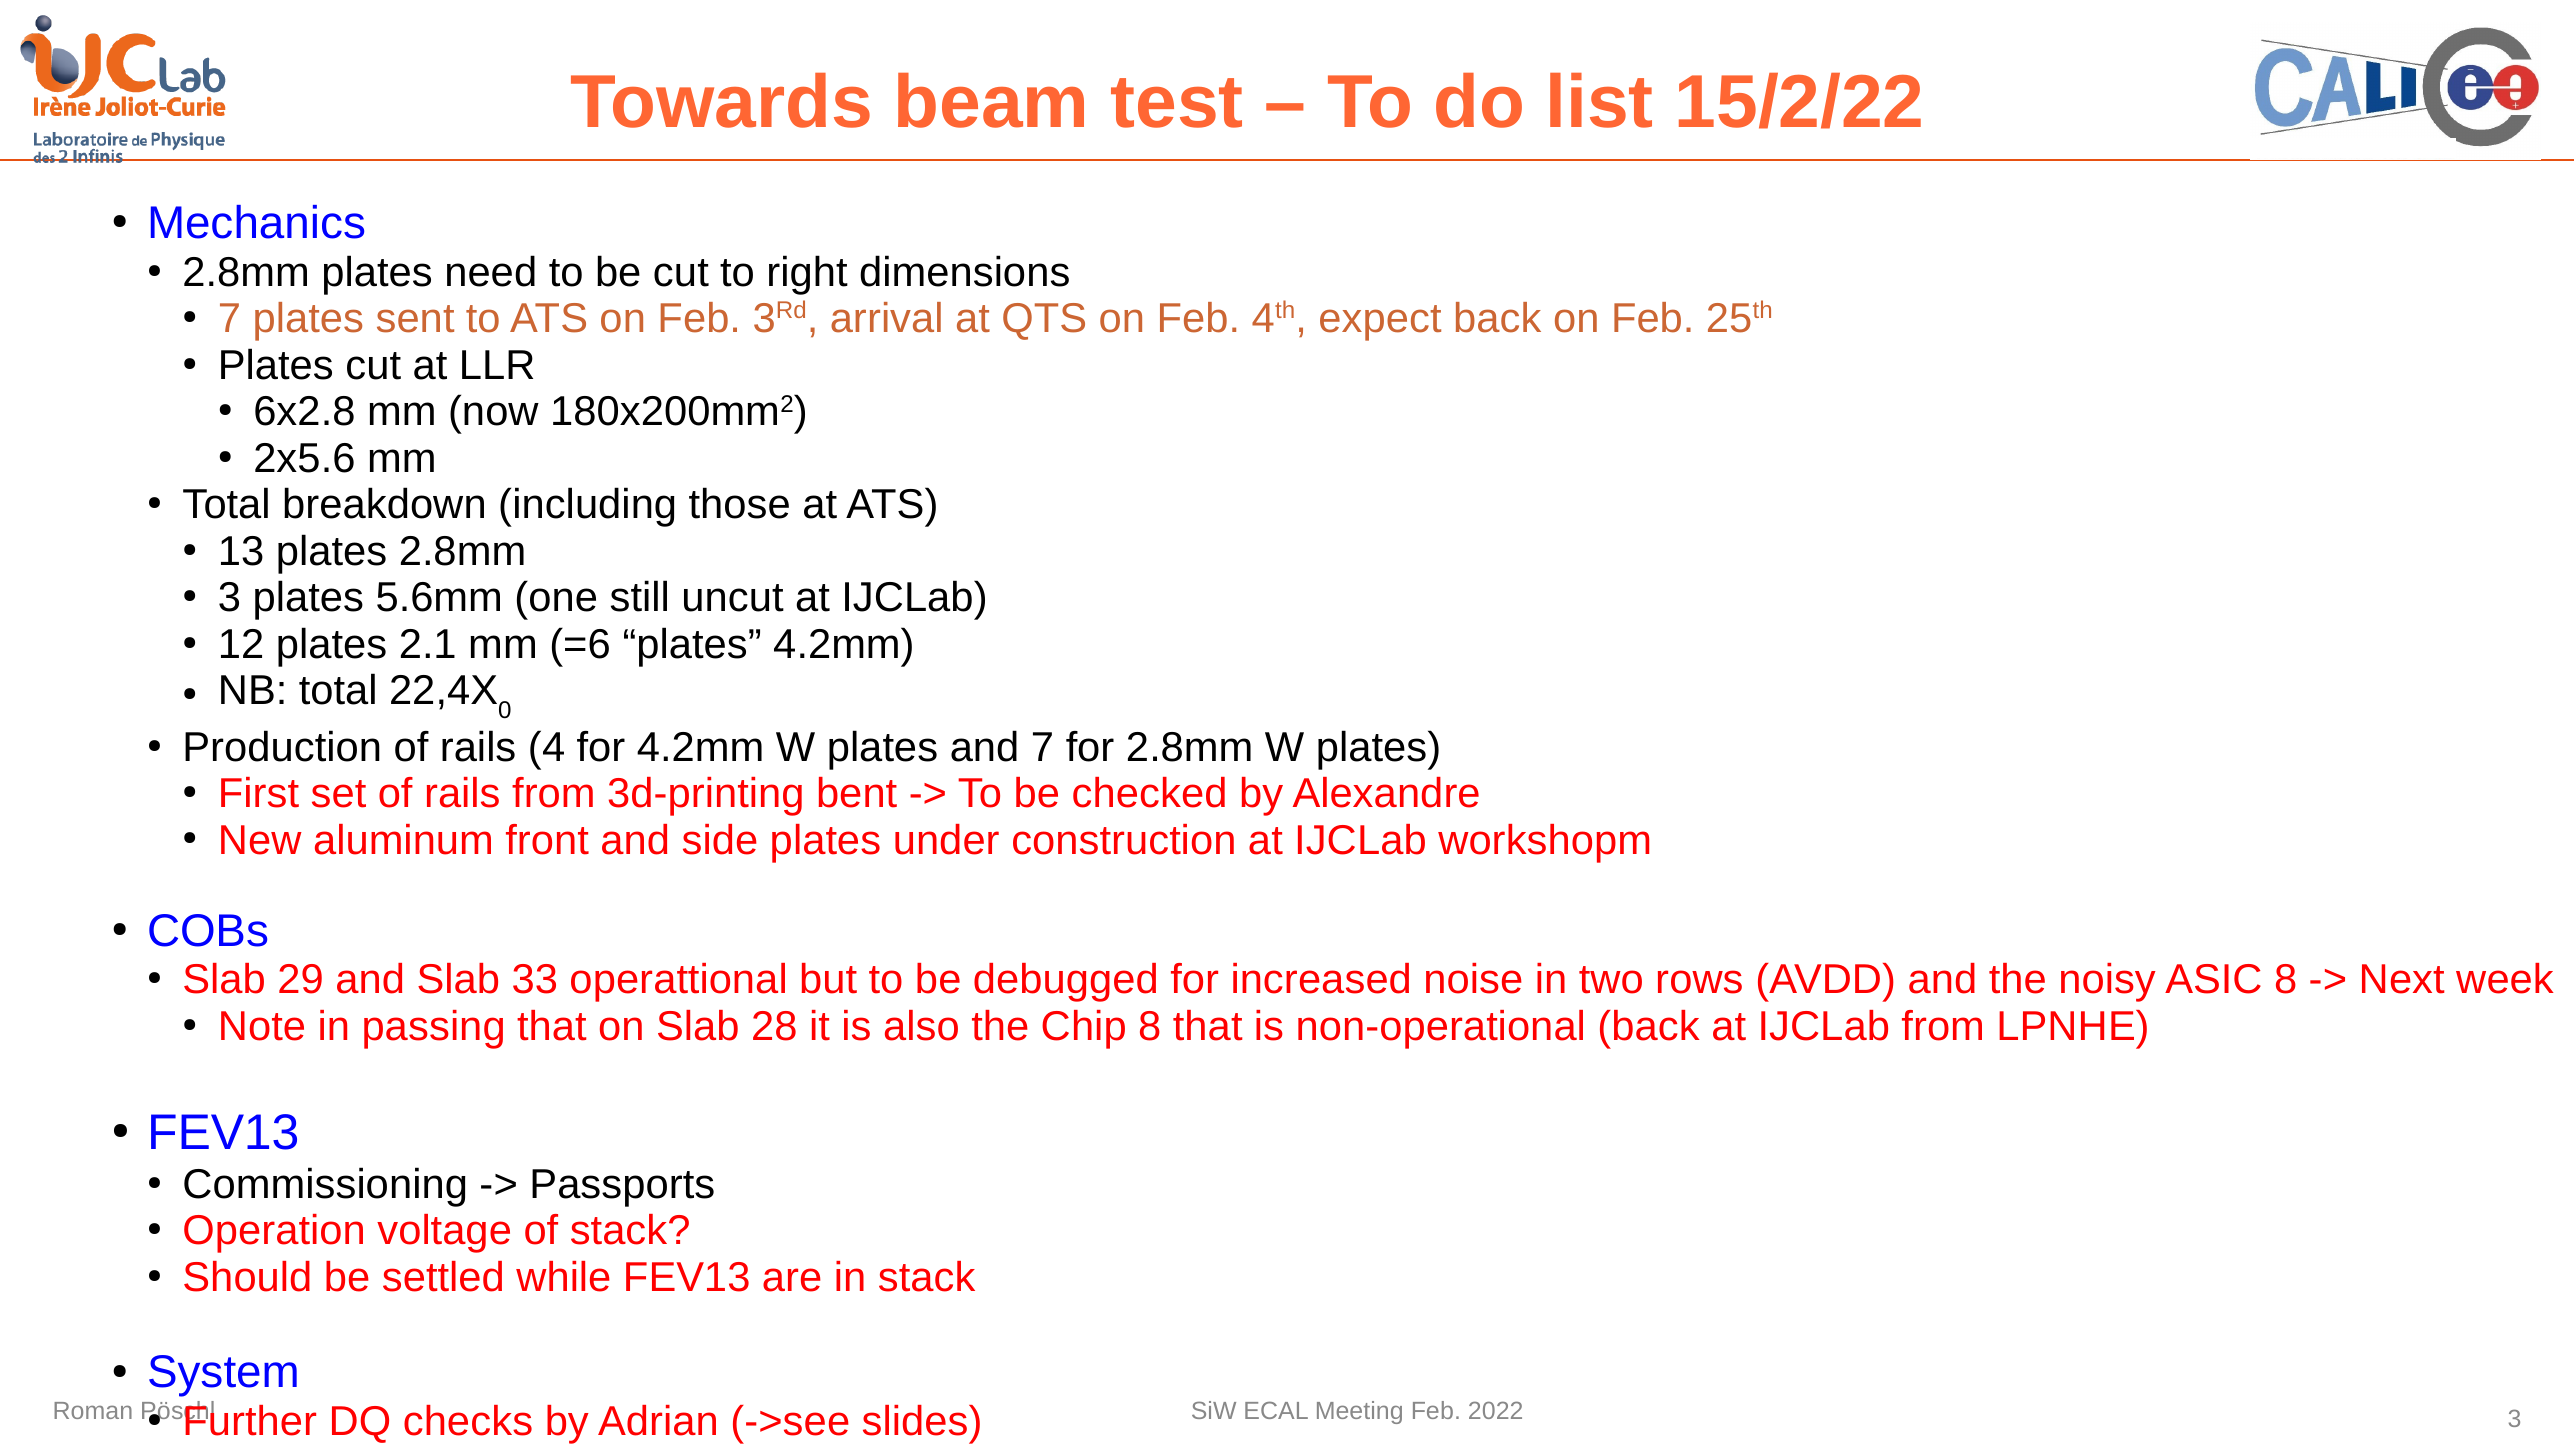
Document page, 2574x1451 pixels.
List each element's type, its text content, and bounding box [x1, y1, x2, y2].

picture [2250, 22, 2541, 160]
text_box Mechanics 2.8mm plates need to be cut to right dimensions 7 plates sent to ATS on Feb. 3Rd, arrival at QTS on Feb. 4th, expect back on Feb. 25th Plates cut at LLR 6x2.8 mm (now 180x200mm2) 2x5.6 mm Total breakdown (including those at ATS) 13 plates 2.8mm 3 plates 5.6mm (one still uncut at IJCLab) 12 plates 2.1 mm (=6 “plates” 4.2mm) NB: total 22,4X0 Production of rails (4 for 4.2mm W plates and 7 for 2.8mm W plates) First set of rails from 3d-printing bent -> To be checked by Alexandre New aluminum front and side plates under construction at IJCLab workshopm COBs Slab 29 and Slab 33 operattional but to be debugged for increased noise in two rows (AVDD) and the noisy ASIC 8 -> Next week Note in passing that on Slab 28 it is also the Chip 8 that is non-operational (back at IJCLab from LPNHE) FEV13 Commissioning -> Passports Operation voltage of stack? Should be settled while FEV13 are in stack System Further DQ checks by Adrian (->see slides) [96, 190, 2572, 1451]
picture [4, 0, 241, 178]
title Towards beam test – To do list 15/2/22 [90, 53, 2407, 151]
